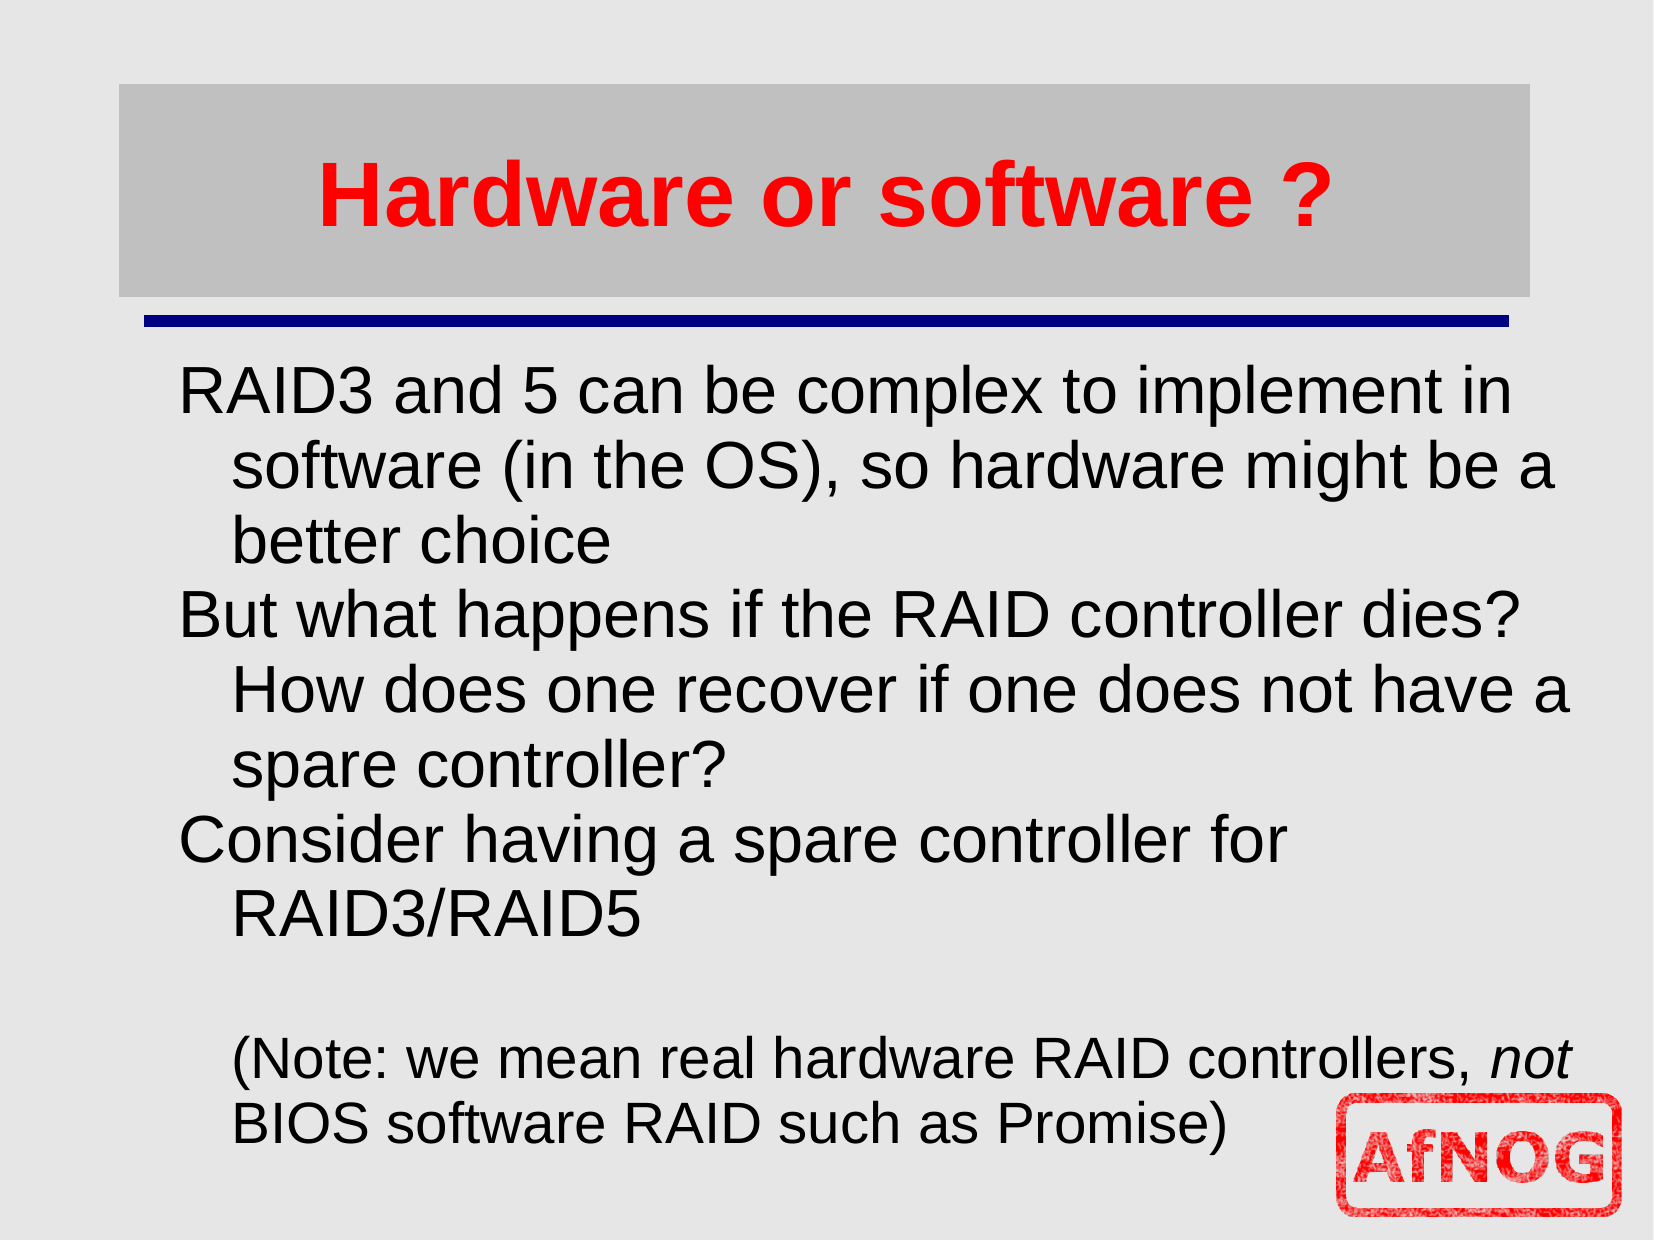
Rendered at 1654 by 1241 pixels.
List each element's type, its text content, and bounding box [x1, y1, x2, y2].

picture [1336, 1092, 1622, 1217]
title Hardware or software ? [121, 91, 1534, 299]
list RAID3 and 5 can be complex to implement in software (in the OS), so hardware might be a better choice But what happens if the RAID controller dies? How does one recover if one does not have a spare controller? Consider having a spare controller for RAID3/RAID5 (Note: we mean real hardware RAID controllers, not BIOS software RAID such as Promise) [160, 353, 1573, 1157]
